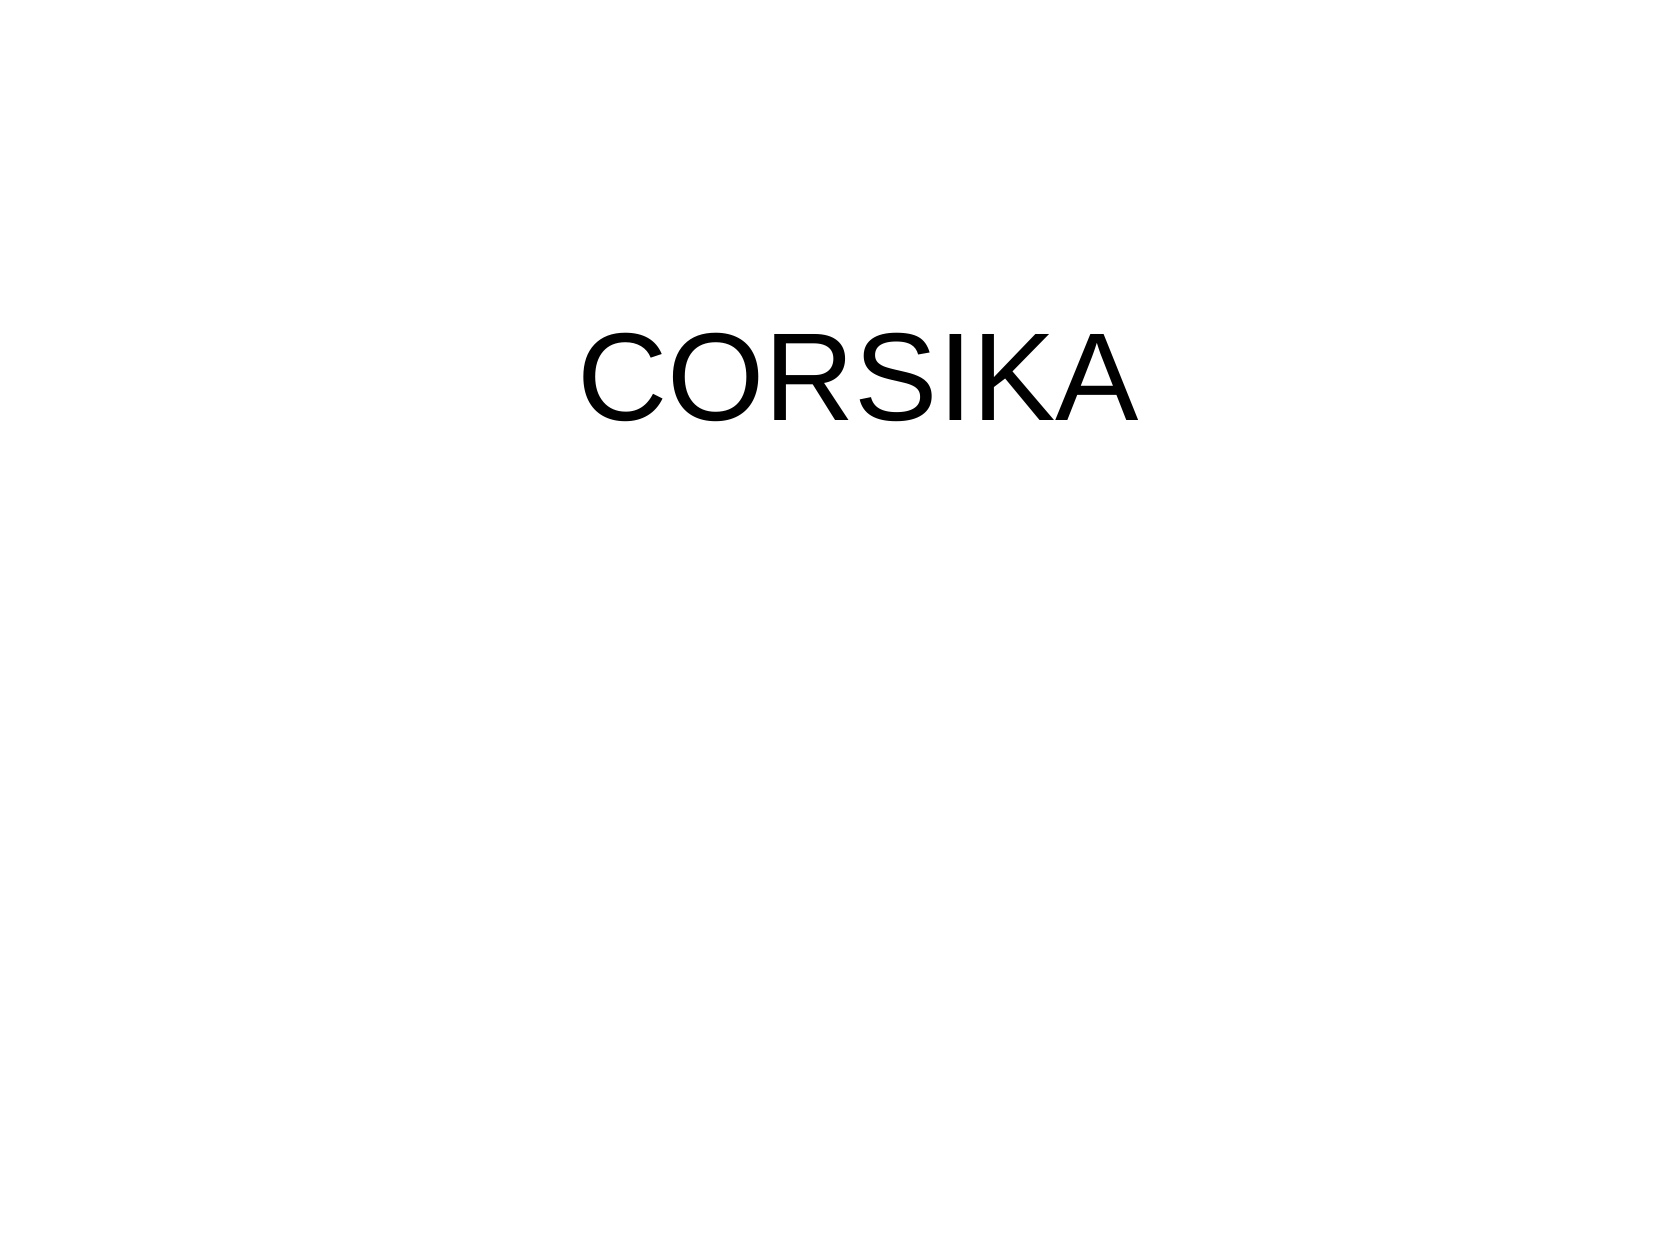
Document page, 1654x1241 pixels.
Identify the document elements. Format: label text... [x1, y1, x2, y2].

text_box CORSIKA [562, 300, 1155, 501]
